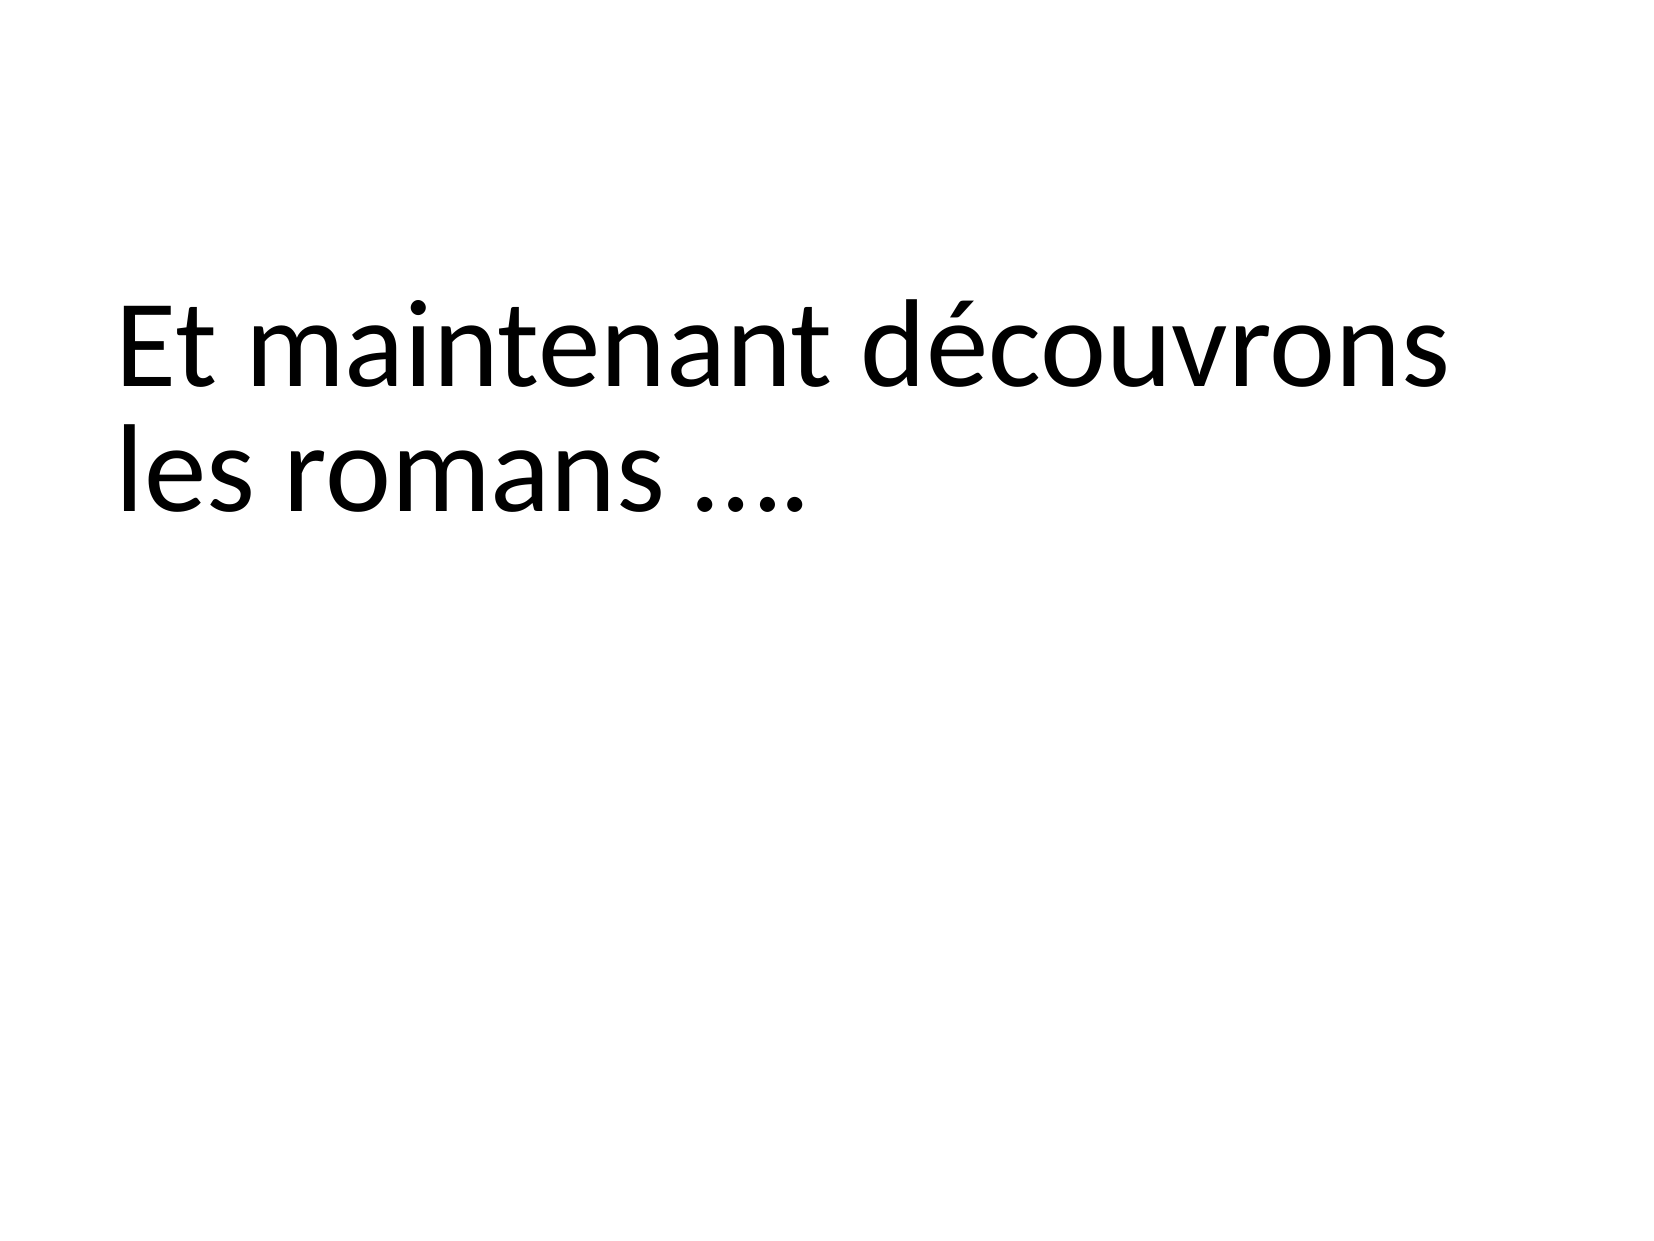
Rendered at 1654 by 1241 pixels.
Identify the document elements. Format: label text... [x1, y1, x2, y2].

text_box Et maintenant découvrons les romans …. [100, 285, 1468, 606]
